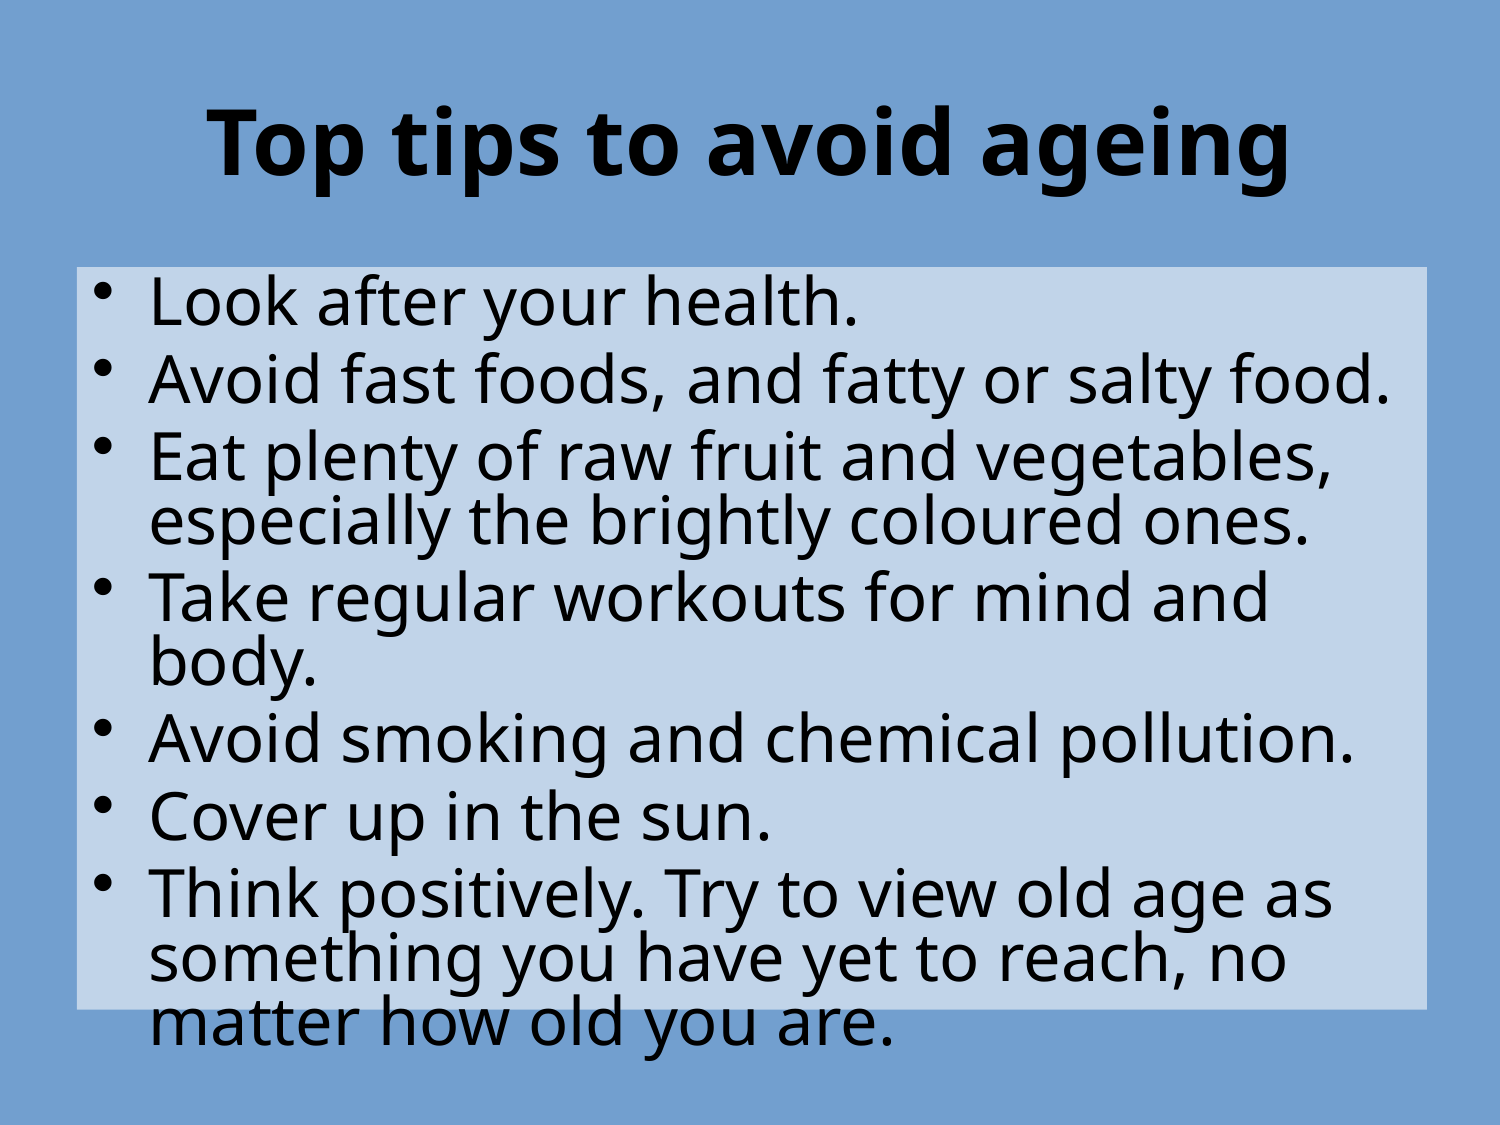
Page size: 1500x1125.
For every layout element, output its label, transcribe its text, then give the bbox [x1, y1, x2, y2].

title Top tips to avoid ageing [75, 45, 1425, 233]
list Look after your health. Avoid fast foods, and fatty or salty food. Eat plenty of raw fruit and vegetables, especially the brightly coloured ones. Take regular workouts for mind and body. Avoid smoking and chemical pollution. Cover up in the sun. Think positively. Try to view old age as something you have yet to reach, no matter how old you are. [76, 267, 1427, 1010]
